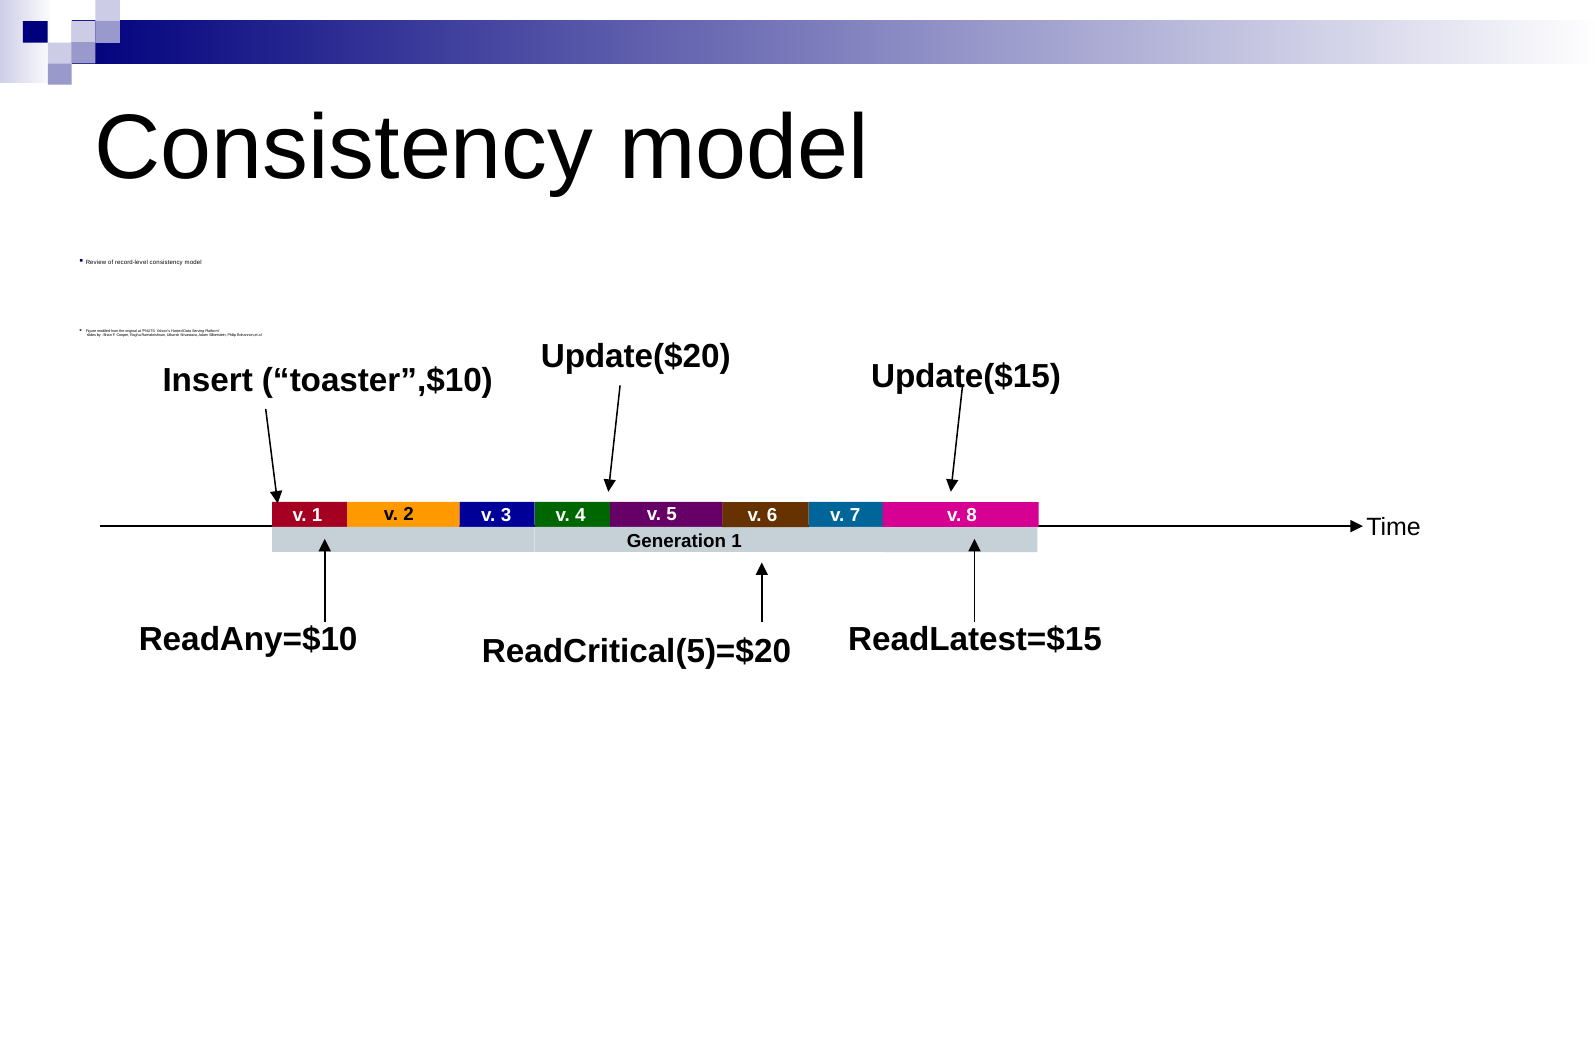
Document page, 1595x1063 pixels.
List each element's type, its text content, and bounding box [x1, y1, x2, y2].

text_box v. 2 [369, 494, 429, 526]
text_box Update($20) [526, 326, 746, 382]
text_box v. 3 [466, 494, 527, 526]
text_box ReadLatest=$15 [833, 609, 1117, 666]
text_box v. 4 [540, 494, 601, 526]
text_box v. 6 [732, 494, 793, 533]
text_box ReadAny=$10 [124, 609, 413, 666]
text_box v. 1 [277, 494, 338, 526]
text_box Generation 1 [612, 520, 757, 559]
text_box v. 7 [815, 494, 876, 526]
list Review of record-level consistency model Figure modifed from the original at “PNUTS: Yahoo!’s Hosted Data Serving Platform” slides by : Brian F. Cooper, Raghu Ramakrishnan, Utkarsh Srivastava, Adam Silberstein, Philip Bohannon,et al [64, 250, 1445, 351]
text_box [272, 501, 632, 552]
text_box ReadCritical(5)=$20 [467, 621, 807, 678]
text_box Time [1351, 502, 1436, 549]
text_box Update($15) [856, 346, 1081, 442]
text_box Insert (“toaster”,$10) [147, 350, 514, 406]
text_box v. 5 [632, 494, 692, 520]
text_box [692, 501, 732, 528]
title Consistency model [79, 63, 1515, 221]
text_box [757, 501, 1039, 553]
text_box v. 8 [932, 494, 993, 527]
